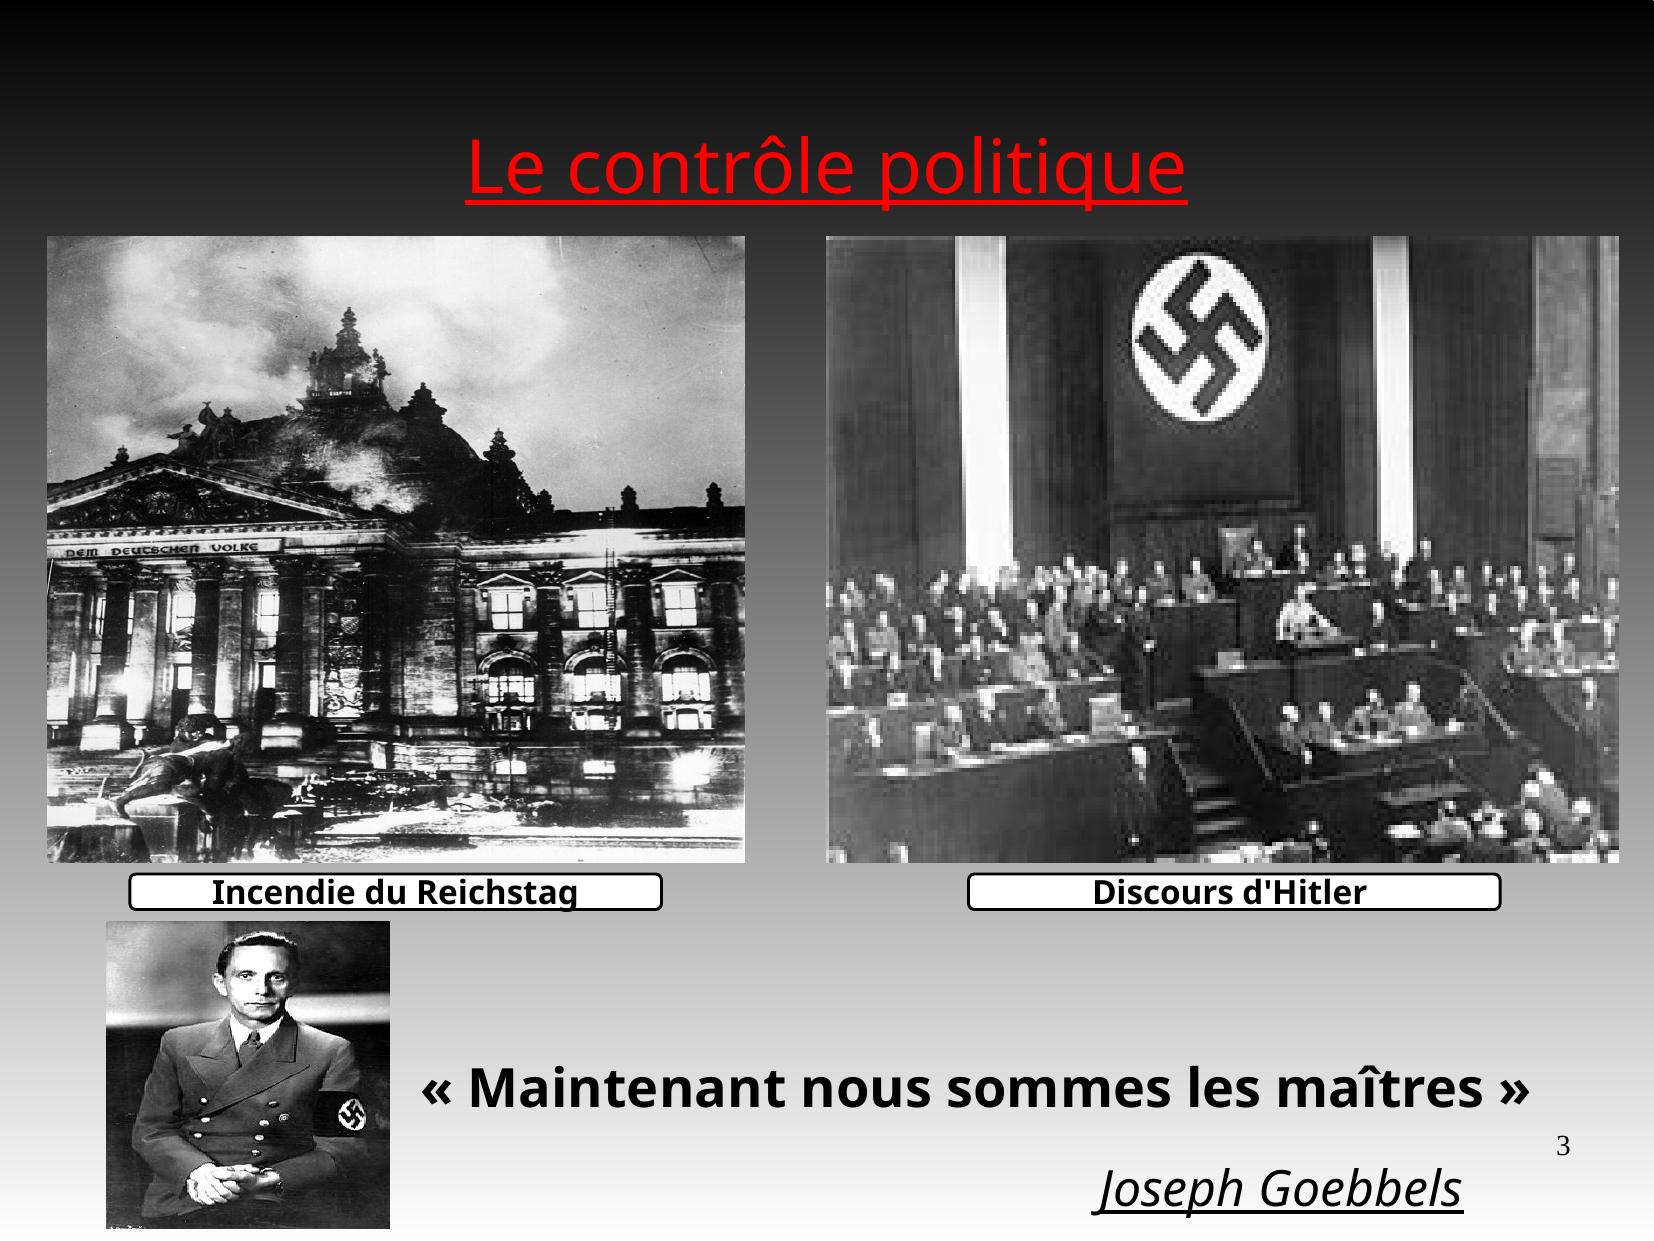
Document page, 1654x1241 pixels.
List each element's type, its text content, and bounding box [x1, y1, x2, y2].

text_box « Maintenant nous sommes les maîtres » [405, 1041, 1654, 1183]
text_box Discours d'Hitler [968, 874, 1501, 910]
text_box Le contrôle politique [0, 106, 1654, 227]
picture [826, 236, 1619, 863]
text_box Joseph Goebbels [1039, 1145, 1524, 1219]
text_box Incendie du Reichstag [129, 874, 662, 910]
picture [106, 921, 390, 1229]
picture [47, 236, 745, 863]
